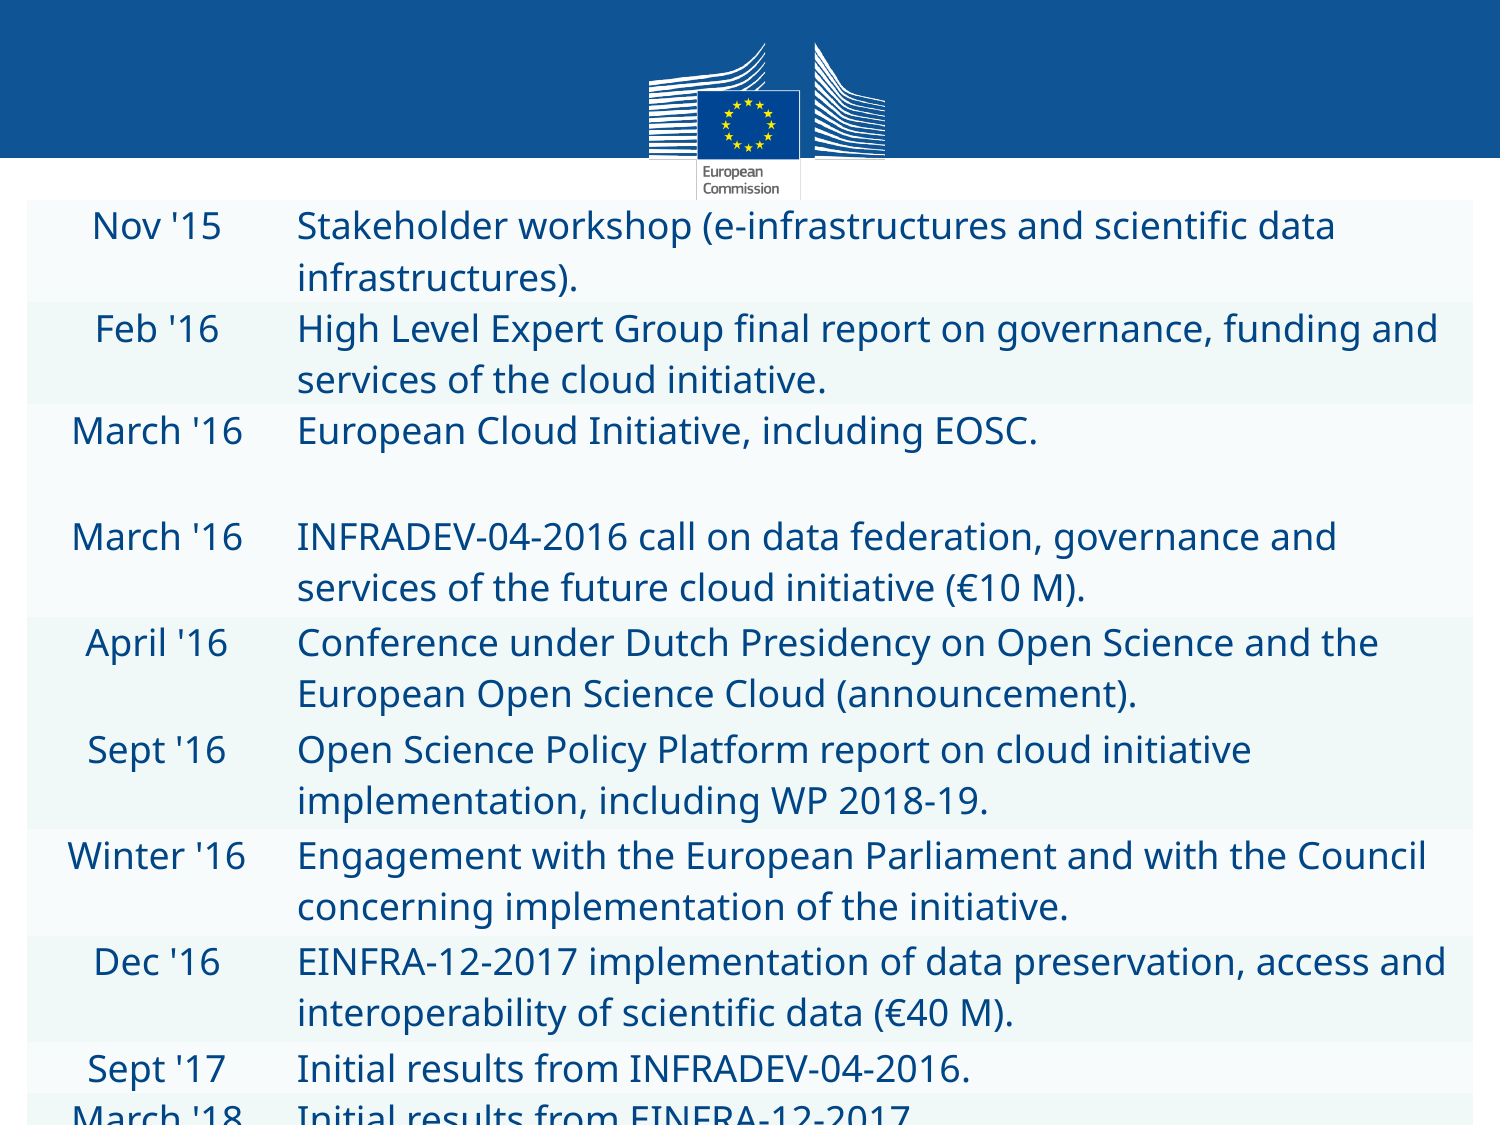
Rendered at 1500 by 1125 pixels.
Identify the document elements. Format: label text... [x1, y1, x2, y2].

table_cell Dec '16 [27, 936, 287, 1042]
table_cell March '16 [27, 404, 287, 511]
table_cell Engagement with the European Parliament and with the Council concerning implementation of the initiative. [287, 829, 1473, 936]
table_cell Sept '16 [27, 723, 287, 829]
table_cell Sept '17 [27, 1042, 287, 1093]
table_cell Open Science Policy Platform report on cloud initiative implementation, including WP 2018-19. [287, 723, 1473, 829]
table_header Stakeholder workshop (e-infrastructures and scientific data infrastructures). [287, 200, 1473, 302]
table_cell EINFRA-12-2017 implementation of data preservation, access and interoperability of scientific data (€40 M). [287, 936, 1473, 1042]
picture [649, 42, 885, 200]
table_cell High Level Expert Group final report on governance, funding and services of the cloud initiative. [287, 302, 1473, 404]
table_cell Initial results from EINFRA-12-2017. [287, 1093, 1473, 1125]
table_cell European Cloud Initiative, including EOSC. [287, 404, 1473, 511]
table_cell Conference under Dutch Presidency on Open Science and the European Open Science Cloud (announcement). [287, 617, 1473, 723]
table_cell April '16 [27, 617, 287, 723]
table_cell Initial results from INFRADEV-04-2016. [287, 1042, 1473, 1093]
table_header Nov '15 [27, 200, 287, 302]
table_cell INFRADEV-04-2016 call on data federation, governance and services of the future cloud initiative (€10 M). [287, 511, 1473, 617]
table_cell Winter '16 [27, 829, 287, 936]
table_cell March '18 [27, 1093, 287, 1125]
table_cell March '16 [27, 511, 287, 617]
table_cell Feb '16 [27, 302, 287, 404]
